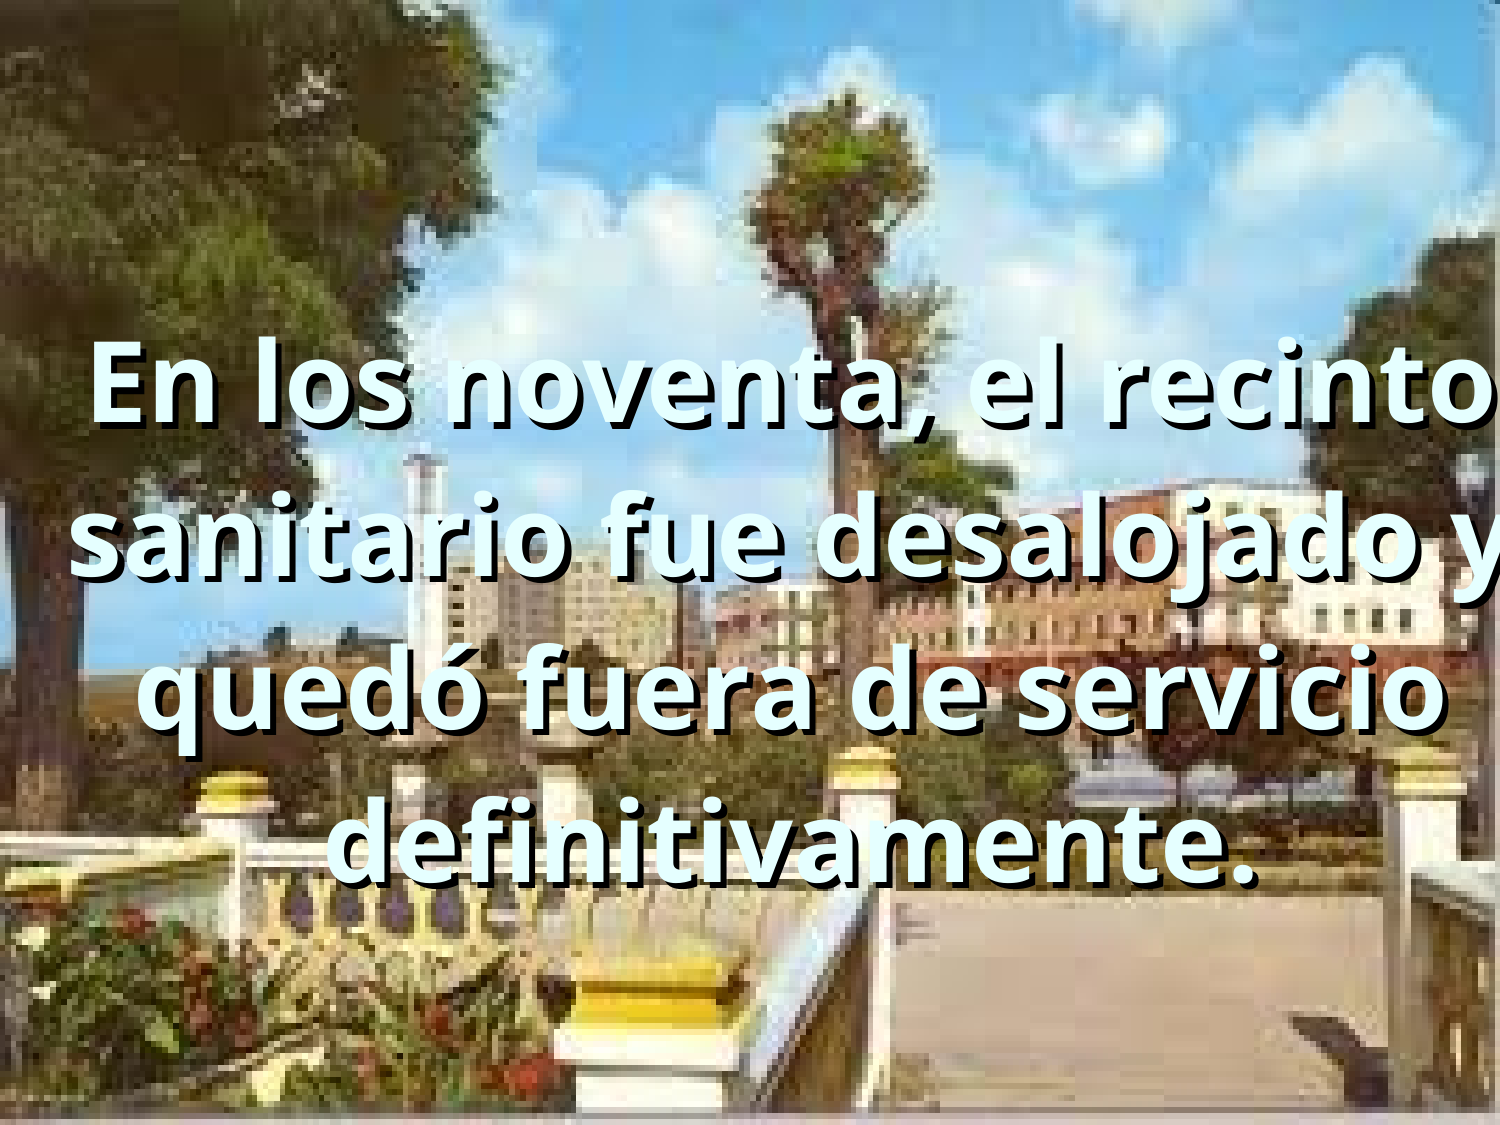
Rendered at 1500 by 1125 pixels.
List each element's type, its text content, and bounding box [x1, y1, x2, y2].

picture [0, 0, 1500, 1125]
title En los noventa, el recinto sanitario fue desalojado y quedó fuera de servicio definitivamente. [29, 0, 1500, 1083]
